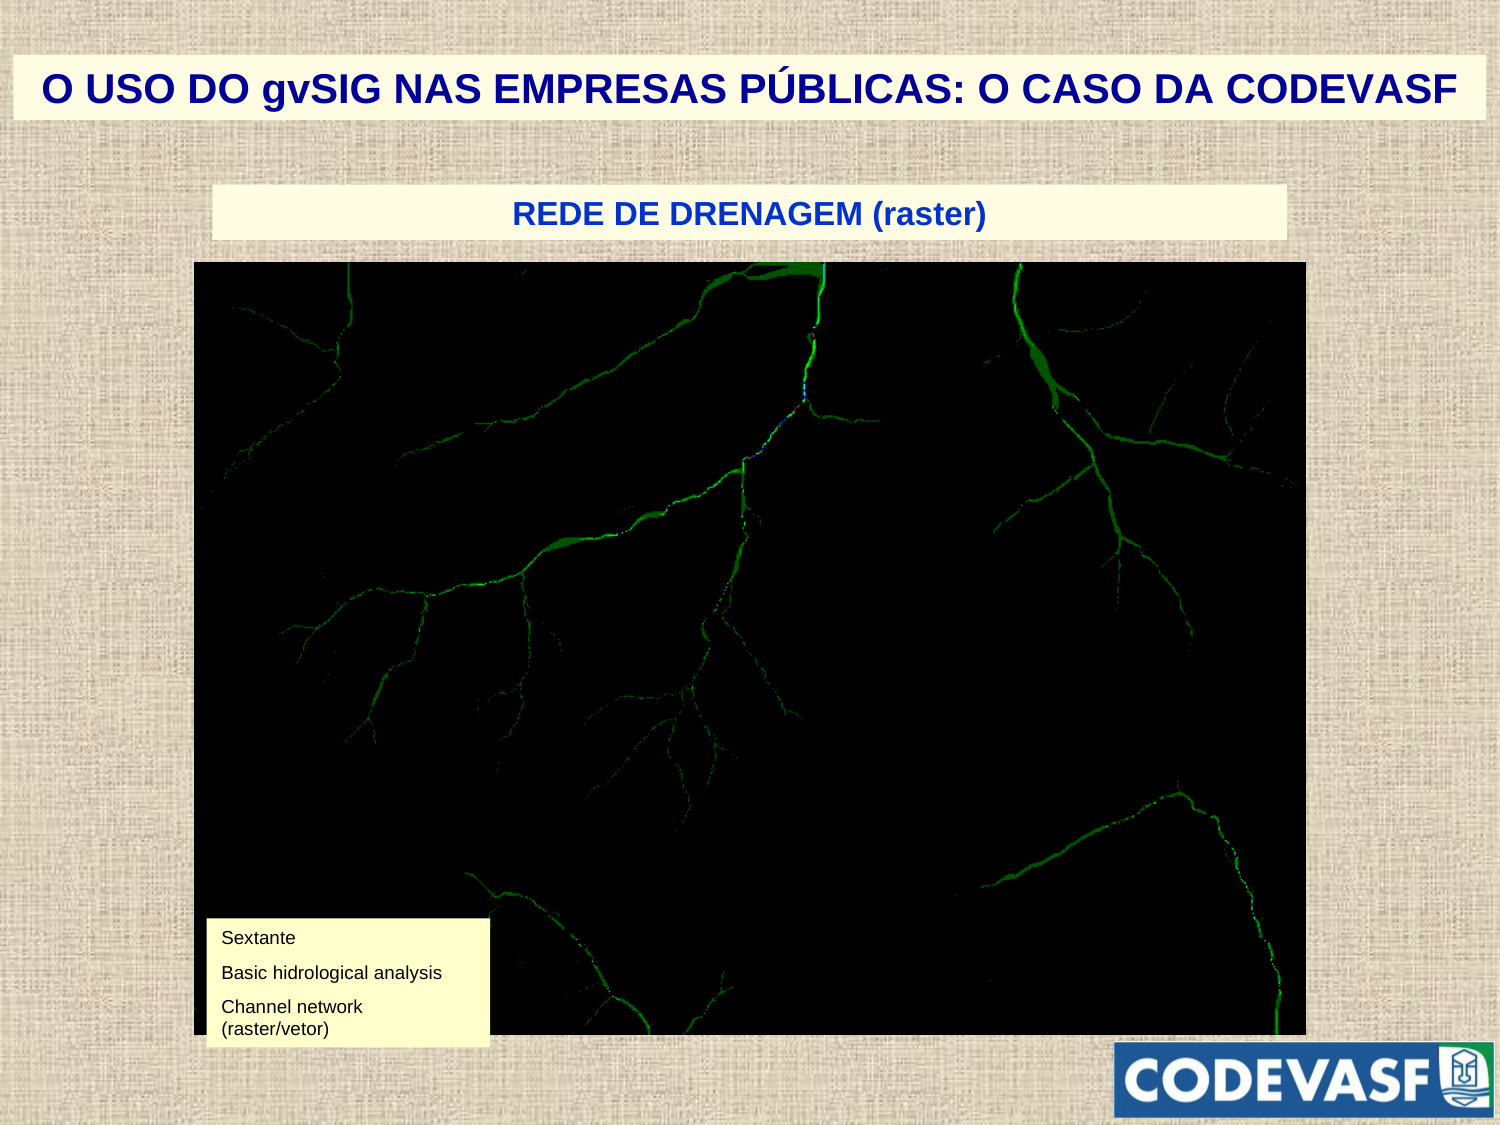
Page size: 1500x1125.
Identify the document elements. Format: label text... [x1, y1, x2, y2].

text_box Sextante Basic hidrological analysis Channel network (raster/vetor) [206, 918, 491, 1048]
picture [0, 0, 1500, 1125]
text_box REDE DE DRENAGEM (raster) [212, 184, 1288, 240]
text_box O USO DO gvSIG NAS EMPRESAS PÚBLICAS: O CASO DA CODEVASF [13, 54, 1487, 121]
